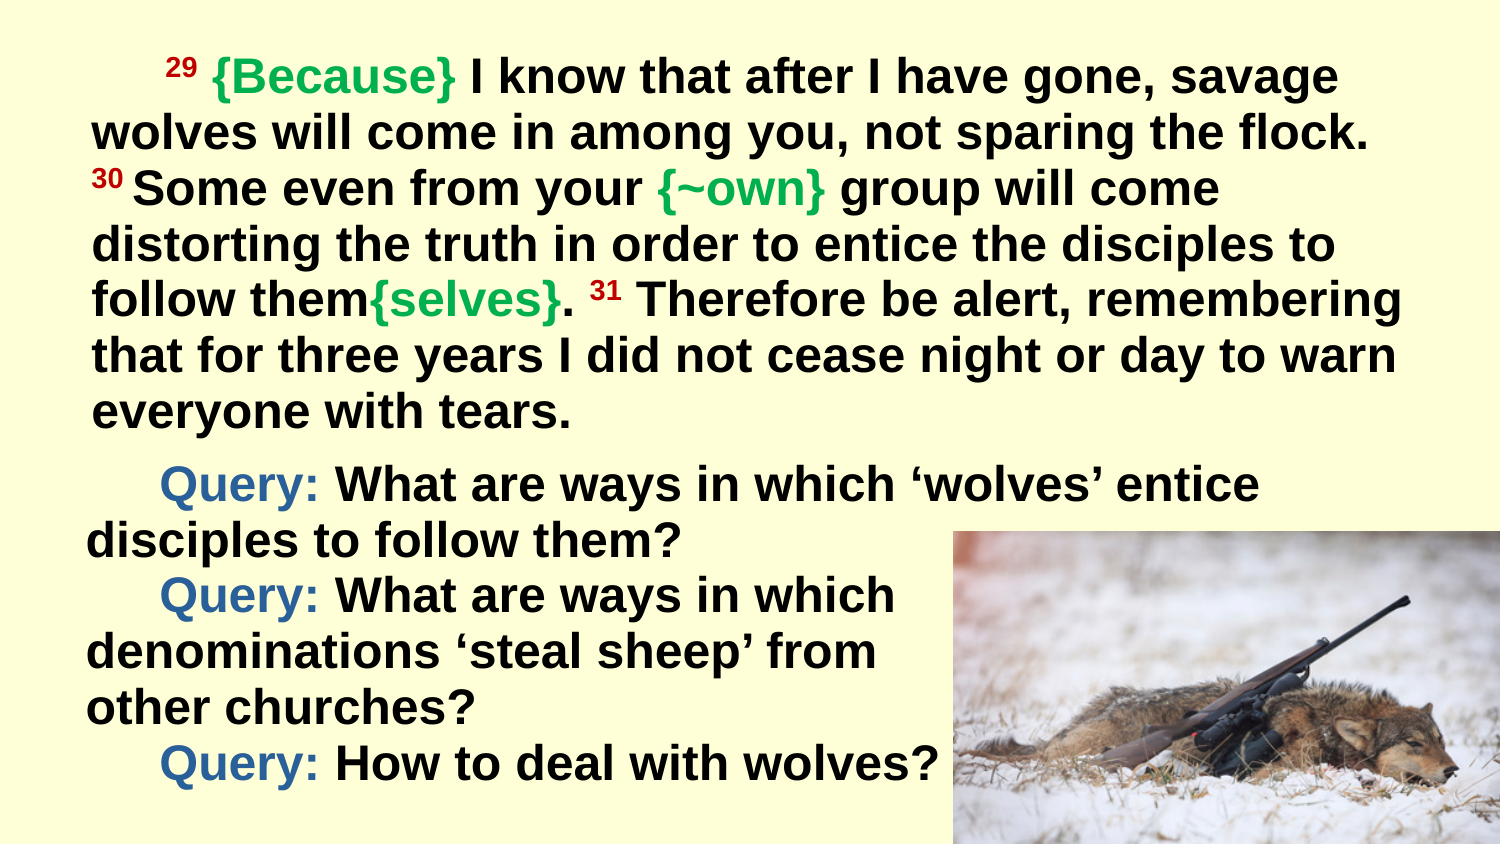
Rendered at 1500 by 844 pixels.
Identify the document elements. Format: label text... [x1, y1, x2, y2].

text_box 29 {Because} I know that after I have gone, savage wolves will come in among you, not sparing the flock. 30 Some even from your {~own} group will come distorting the truth in order to entice the disciples to follow them{selves}. 31 Therefore be alert, remembering that for three years I did not cease night or day to warn everyone with tears. [76, 41, 1436, 447]
text_box Query: What are ways in which ‘wolves’ entice disciples to follow them? Query: What are ways in which denominations ‘steal sheep’ from other churches? Query: How to deal with wolves? [70, 448, 1430, 799]
picture [953, 531, 1500, 844]
